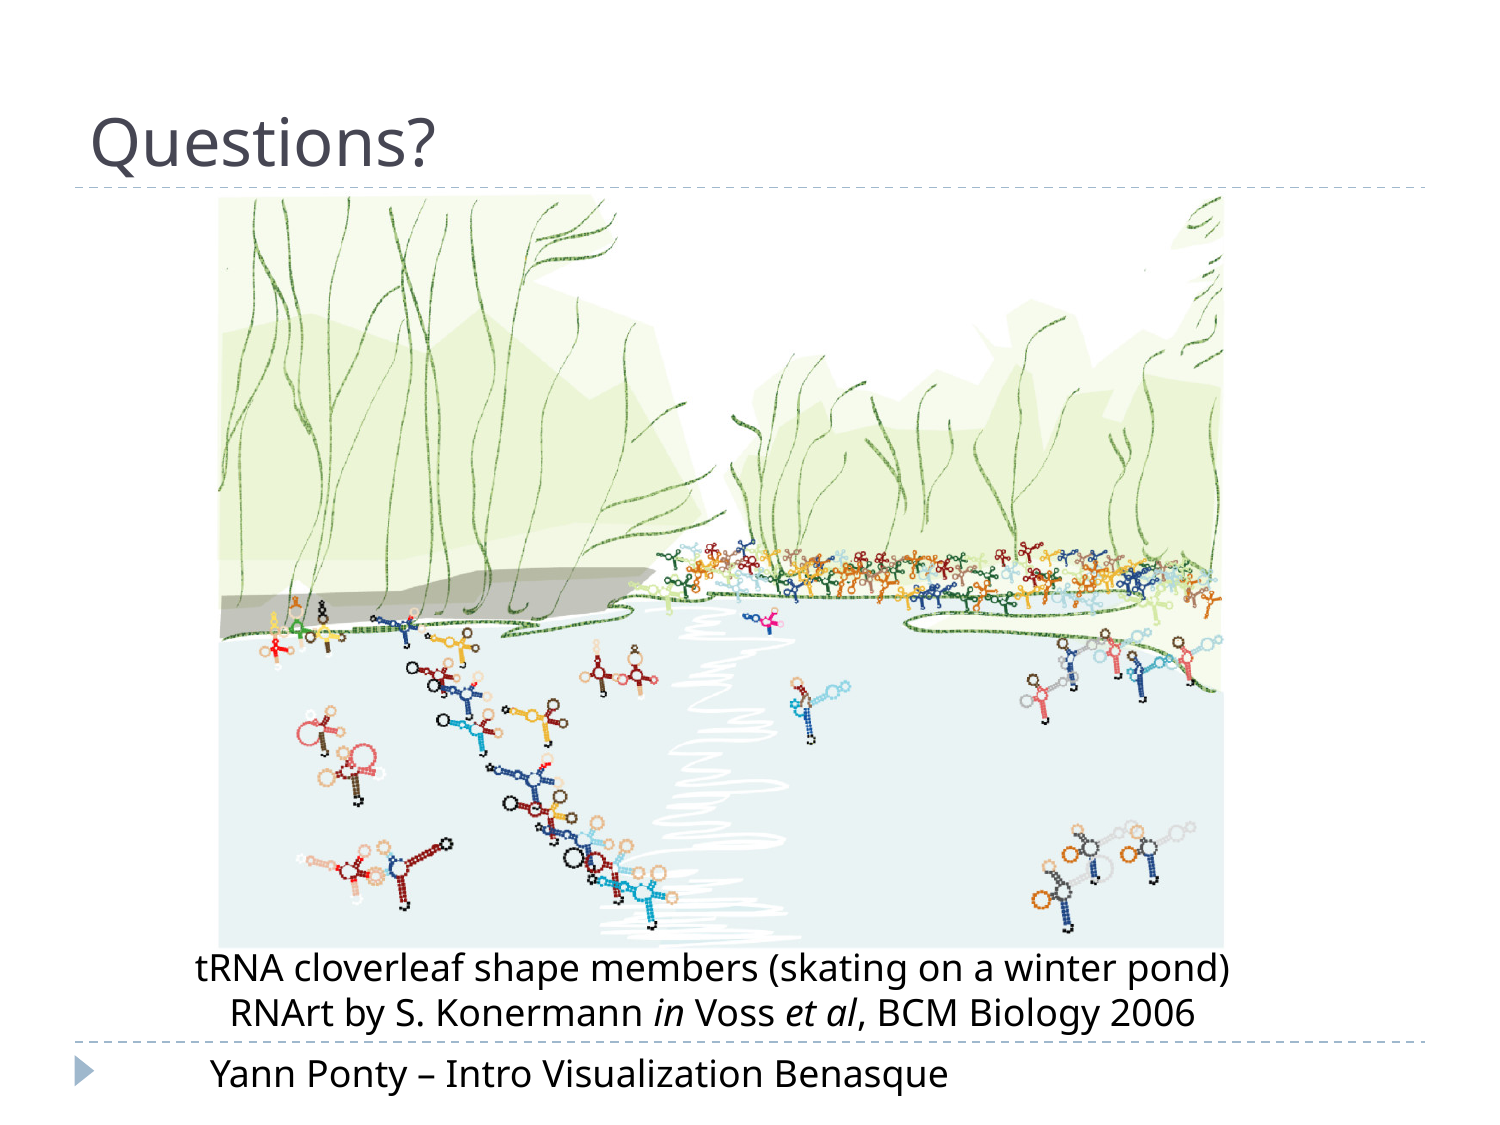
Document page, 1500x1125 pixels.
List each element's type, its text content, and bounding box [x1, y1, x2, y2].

text_box tRNA cloverleaf shape members (skating on a winter pond) RNArt by S. Konermann in Voss et al, BCM Biology 2006 [180, 936, 1246, 1042]
title Questions? [75, 24, 1425, 188]
picture [200, 191, 1226, 936]
